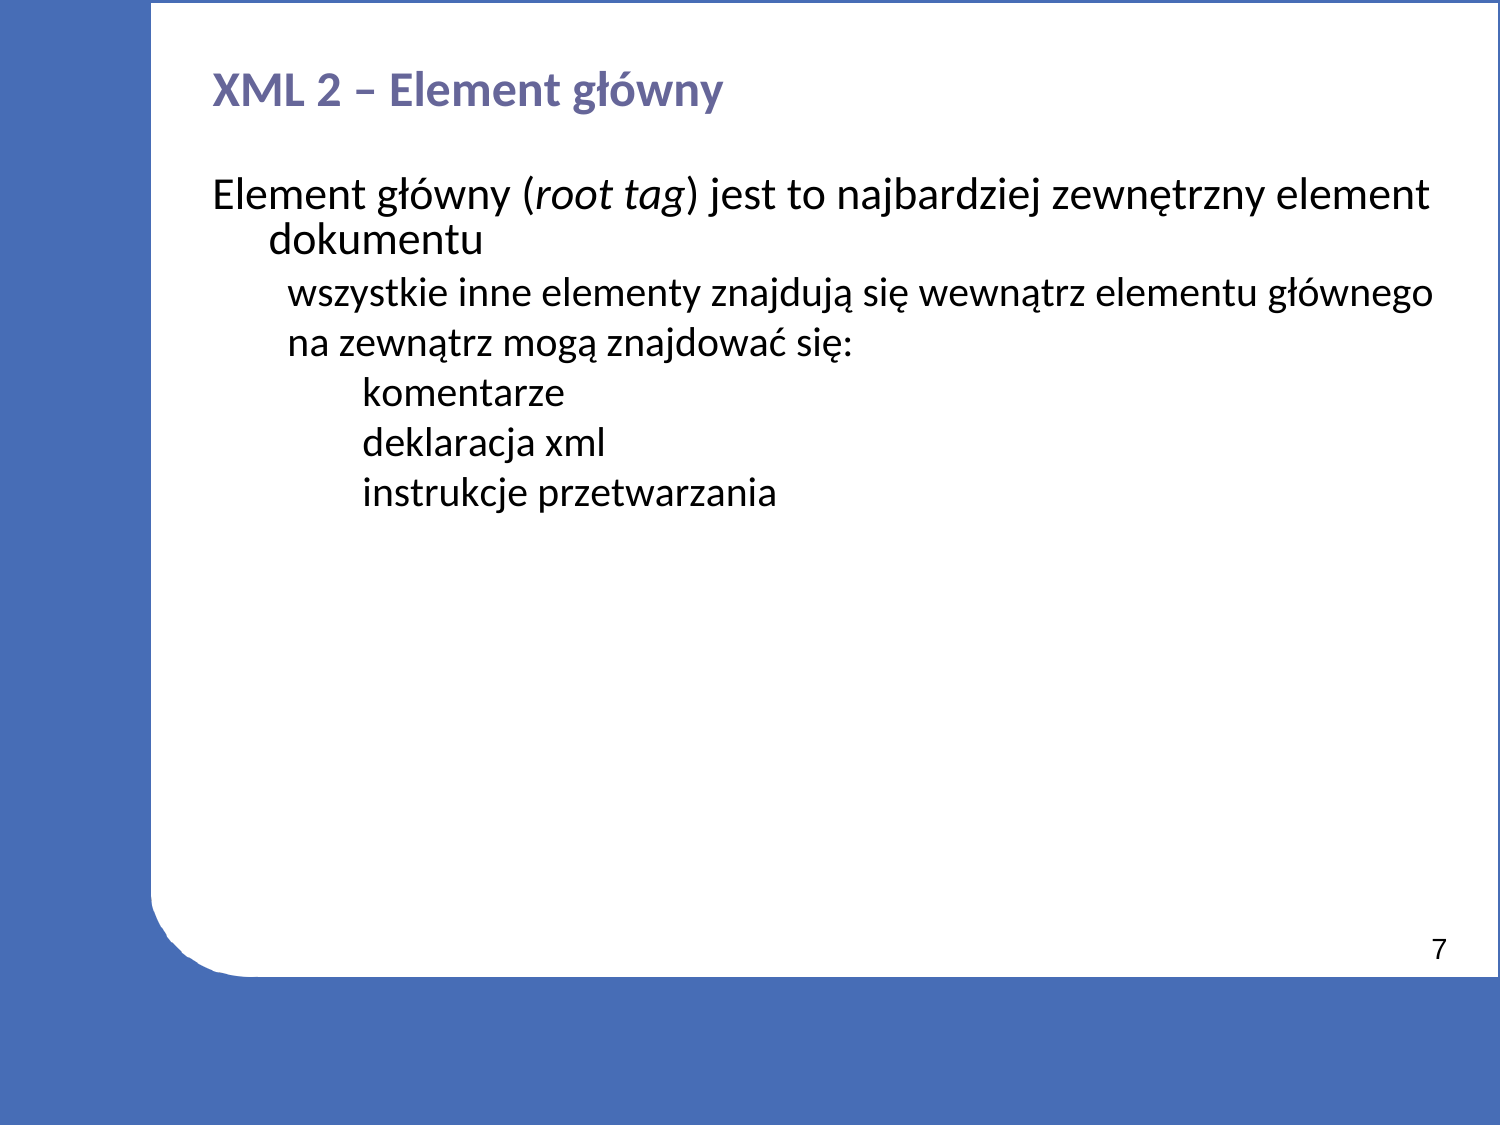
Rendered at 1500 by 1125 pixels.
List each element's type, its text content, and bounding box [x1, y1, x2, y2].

picture [0, 0, 1500, 1125]
title XML 2 – Element główny [212, 24, 1447, 164]
list Element główny (root tag) jest to najbardziej zewnętrzny element dokumentu wszystkie inne elementy znajdują się wewnątrz elementu głównego na zewnątrz mogą znajdować się: komentarze deklaracja xml instrukcje przetwarzania [212, 174, 1448, 911]
